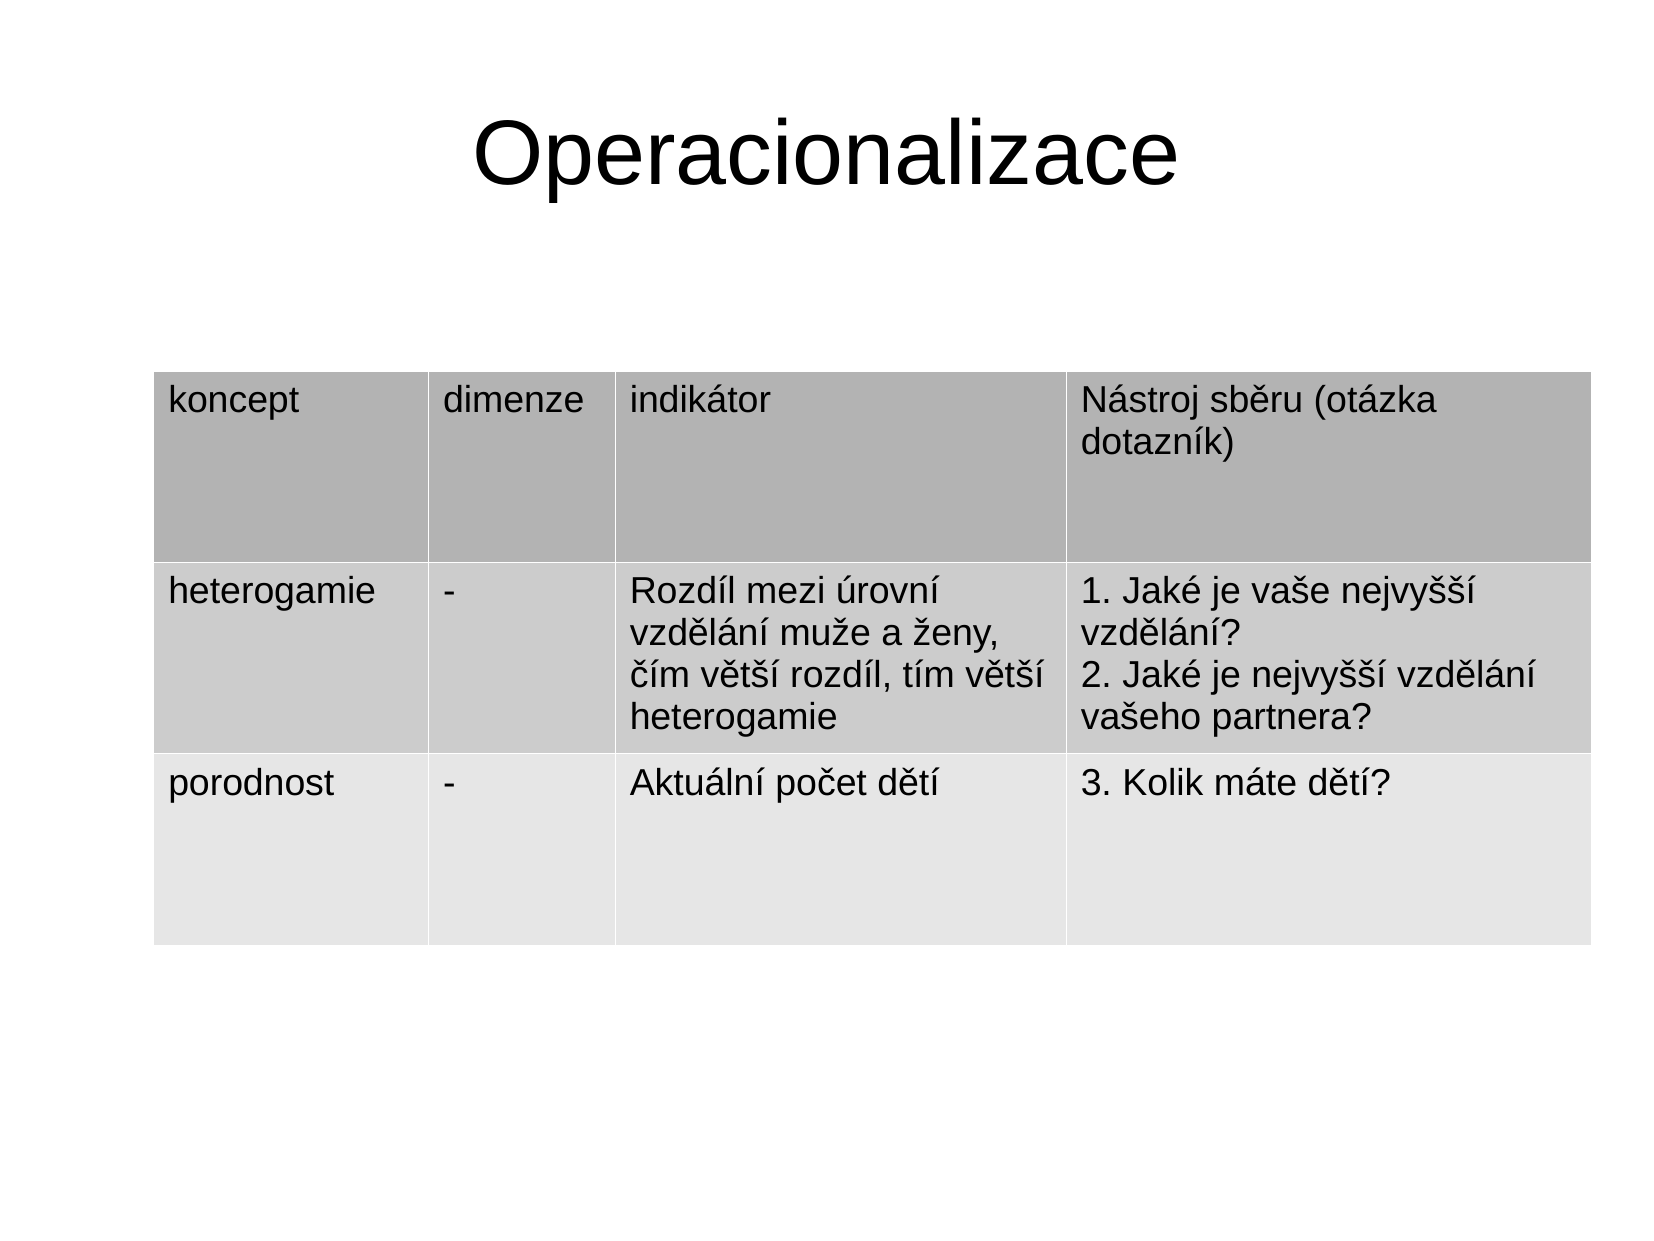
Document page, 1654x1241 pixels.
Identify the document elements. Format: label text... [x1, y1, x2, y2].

table_cell Aktuální počet dětí [616, 754, 1066, 945]
table_cell 3. Kolik máte dětí? [1067, 754, 1591, 945]
table_cell 1. Jaké je vaše nejvyšší vzdělání? 2. Jaké je nejvyšší vzdělání vašeho partnera? [1067, 563, 1591, 753]
table_cell Rozdíl mezi úrovní vzdělání muže a ženy, čím větší rozdíl, tím větší heterogamie [616, 563, 1066, 753]
table_cell - [429, 563, 615, 753]
table_header indikátor [616, 372, 1066, 562]
table_header koncept [154, 372, 428, 562]
table_cell porodnost [154, 754, 428, 945]
title Operacionalizace [82, 49, 1571, 257]
table_header Nástroj sběru (otázka dotazník) [1067, 372, 1591, 562]
table_cell heterogamie [154, 563, 428, 753]
table_header dimenze [429, 372, 615, 562]
table_cell - [429, 754, 615, 945]
